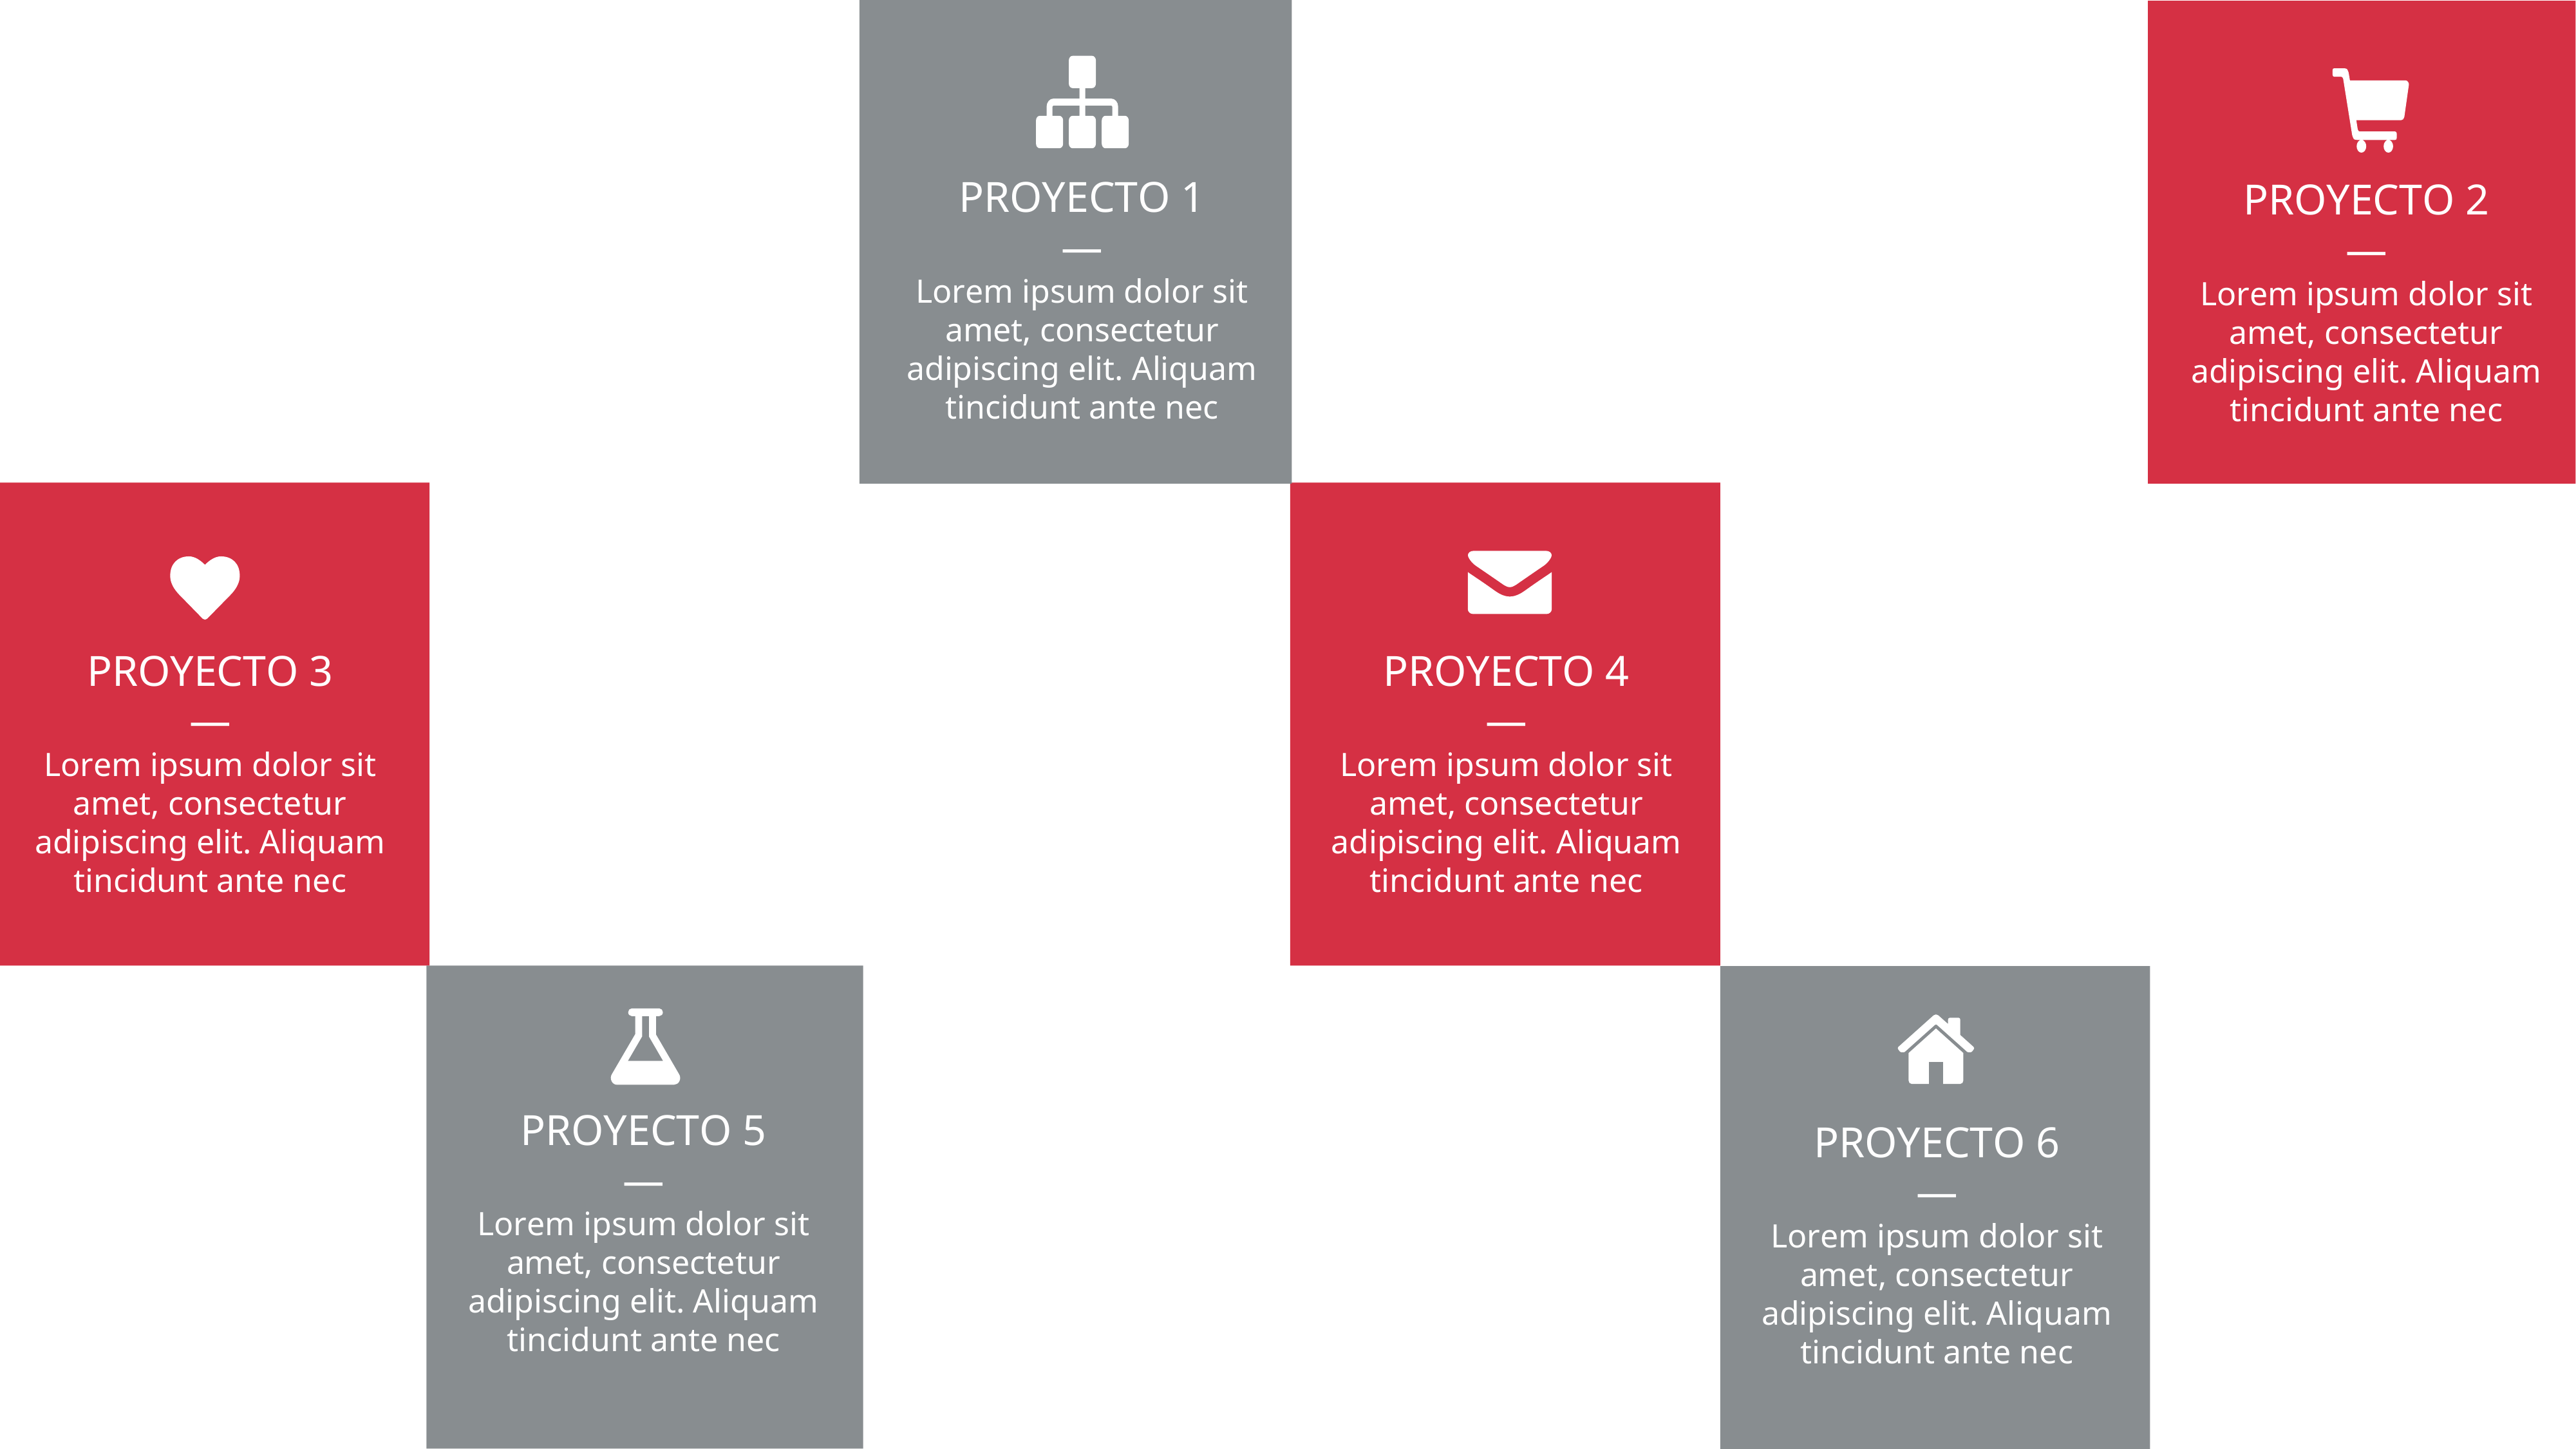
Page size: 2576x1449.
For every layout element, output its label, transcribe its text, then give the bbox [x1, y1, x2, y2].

text_box [0, 482, 863, 1449]
text_box [2148, 1, 2576, 484]
text_box [859, 0, 2150, 1449]
text_box PROYECTO 1 — Lorem ipsum dolor sit amet, consectetur adipiscing elit. Aliquam tincidunt ante nec [886, 166, 1278, 430]
text_box PROYECTO 4 — Lorem ipsum dolor sit amet, consectetur adipiscing elit. Aliquam tincidunt ante nec [1310, 639, 1702, 904]
text_box PROYECTO 2 — Lorem ipsum dolor sit amet, consectetur adipiscing elit. Aliquam tincidunt ante nec [2170, 168, 2562, 433]
text_box PROYECTO 5 — Lorem ipsum dolor sit amet, consectetur adipiscing elit. Aliquam tincidunt ante nec [447, 1099, 840, 1363]
text_box PROYECTO 6 — Lorem ipsum dolor sit amet, consectetur adipiscing elit. Aliquam tincidunt ante nec [1741, 1110, 2133, 1376]
text_box PROYECTO 3 — Lorem ipsum dolor sit amet, consectetur adipiscing elit. Aliquam tincidunt ante nec [14, 639, 406, 904]
